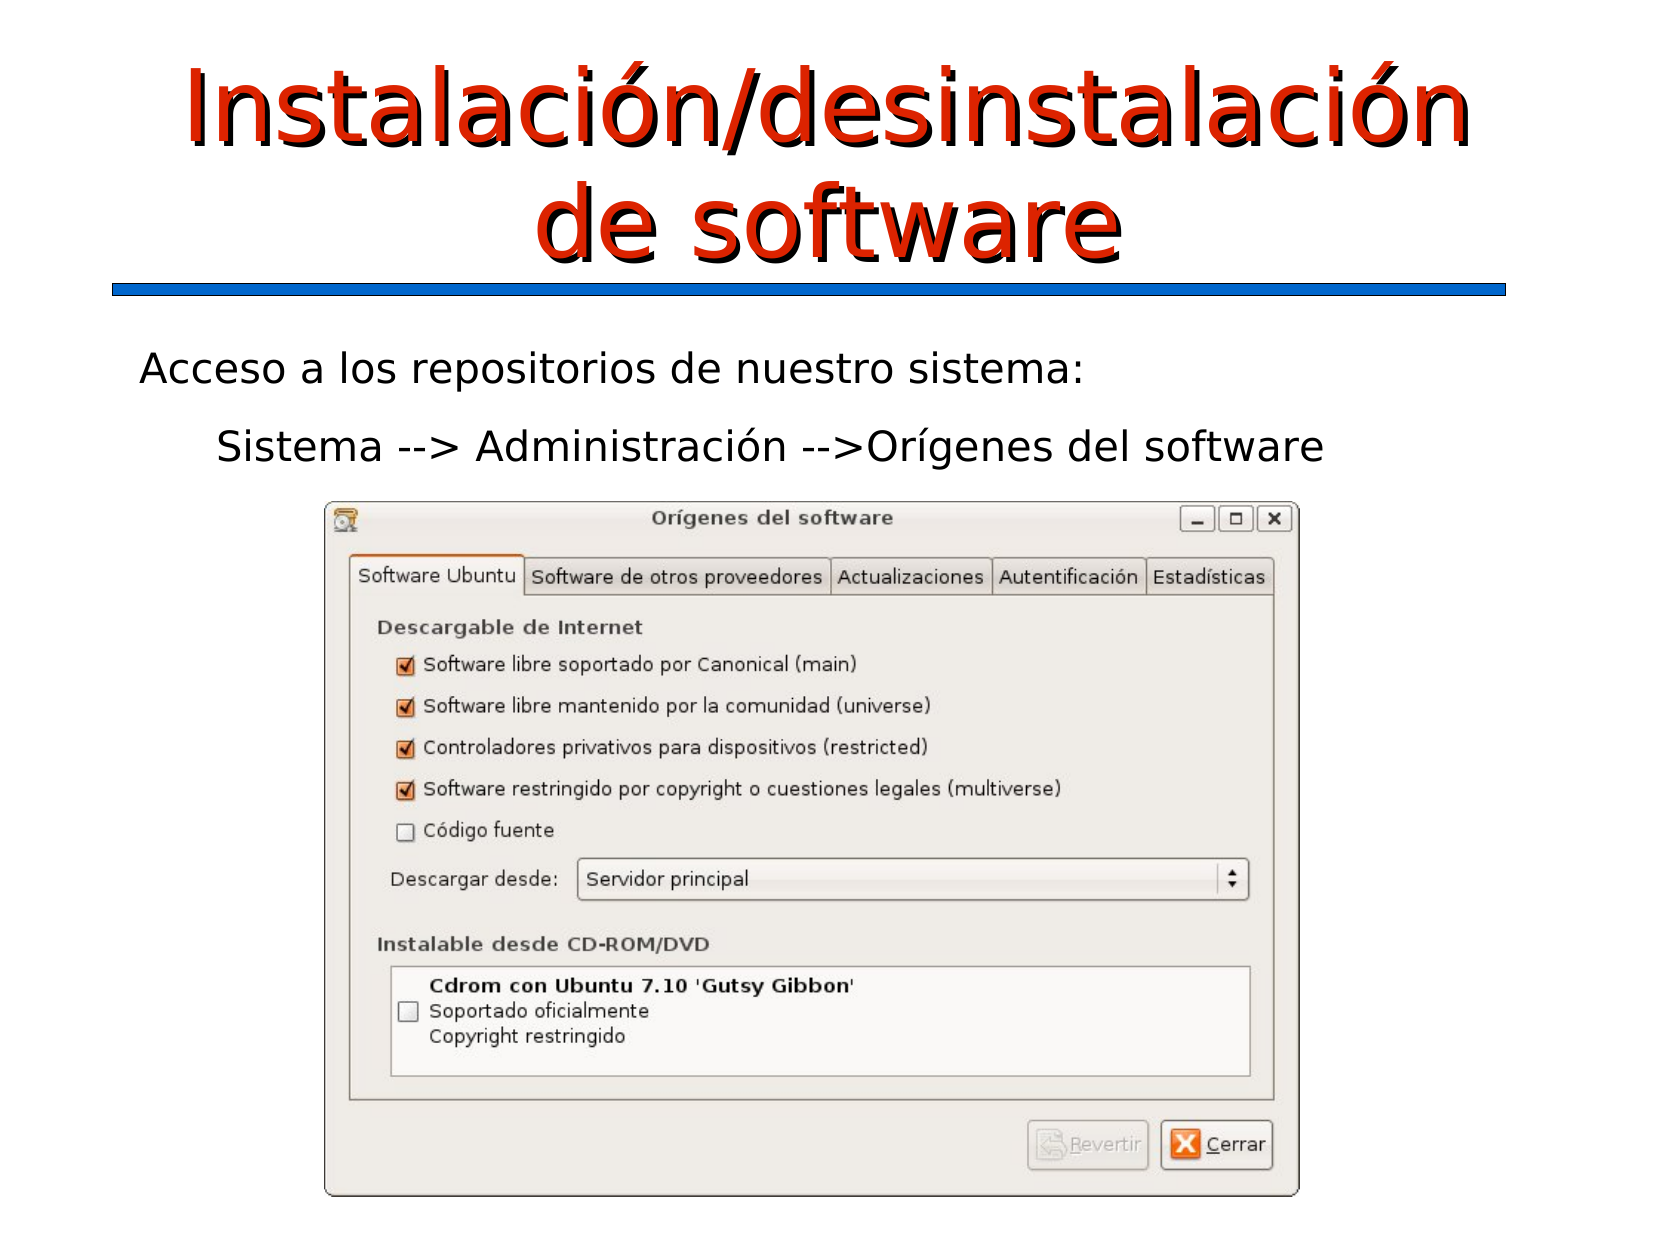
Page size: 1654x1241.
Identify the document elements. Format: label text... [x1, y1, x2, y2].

picture [324, 501, 1300, 1197]
list Acceso a los repositorios de nuestro sistema: Sistema --> Administración -->Orígenes del software [121, 344, 1534, 1164]
title Instalación/desinstalación de software [121, 48, 1534, 282]
